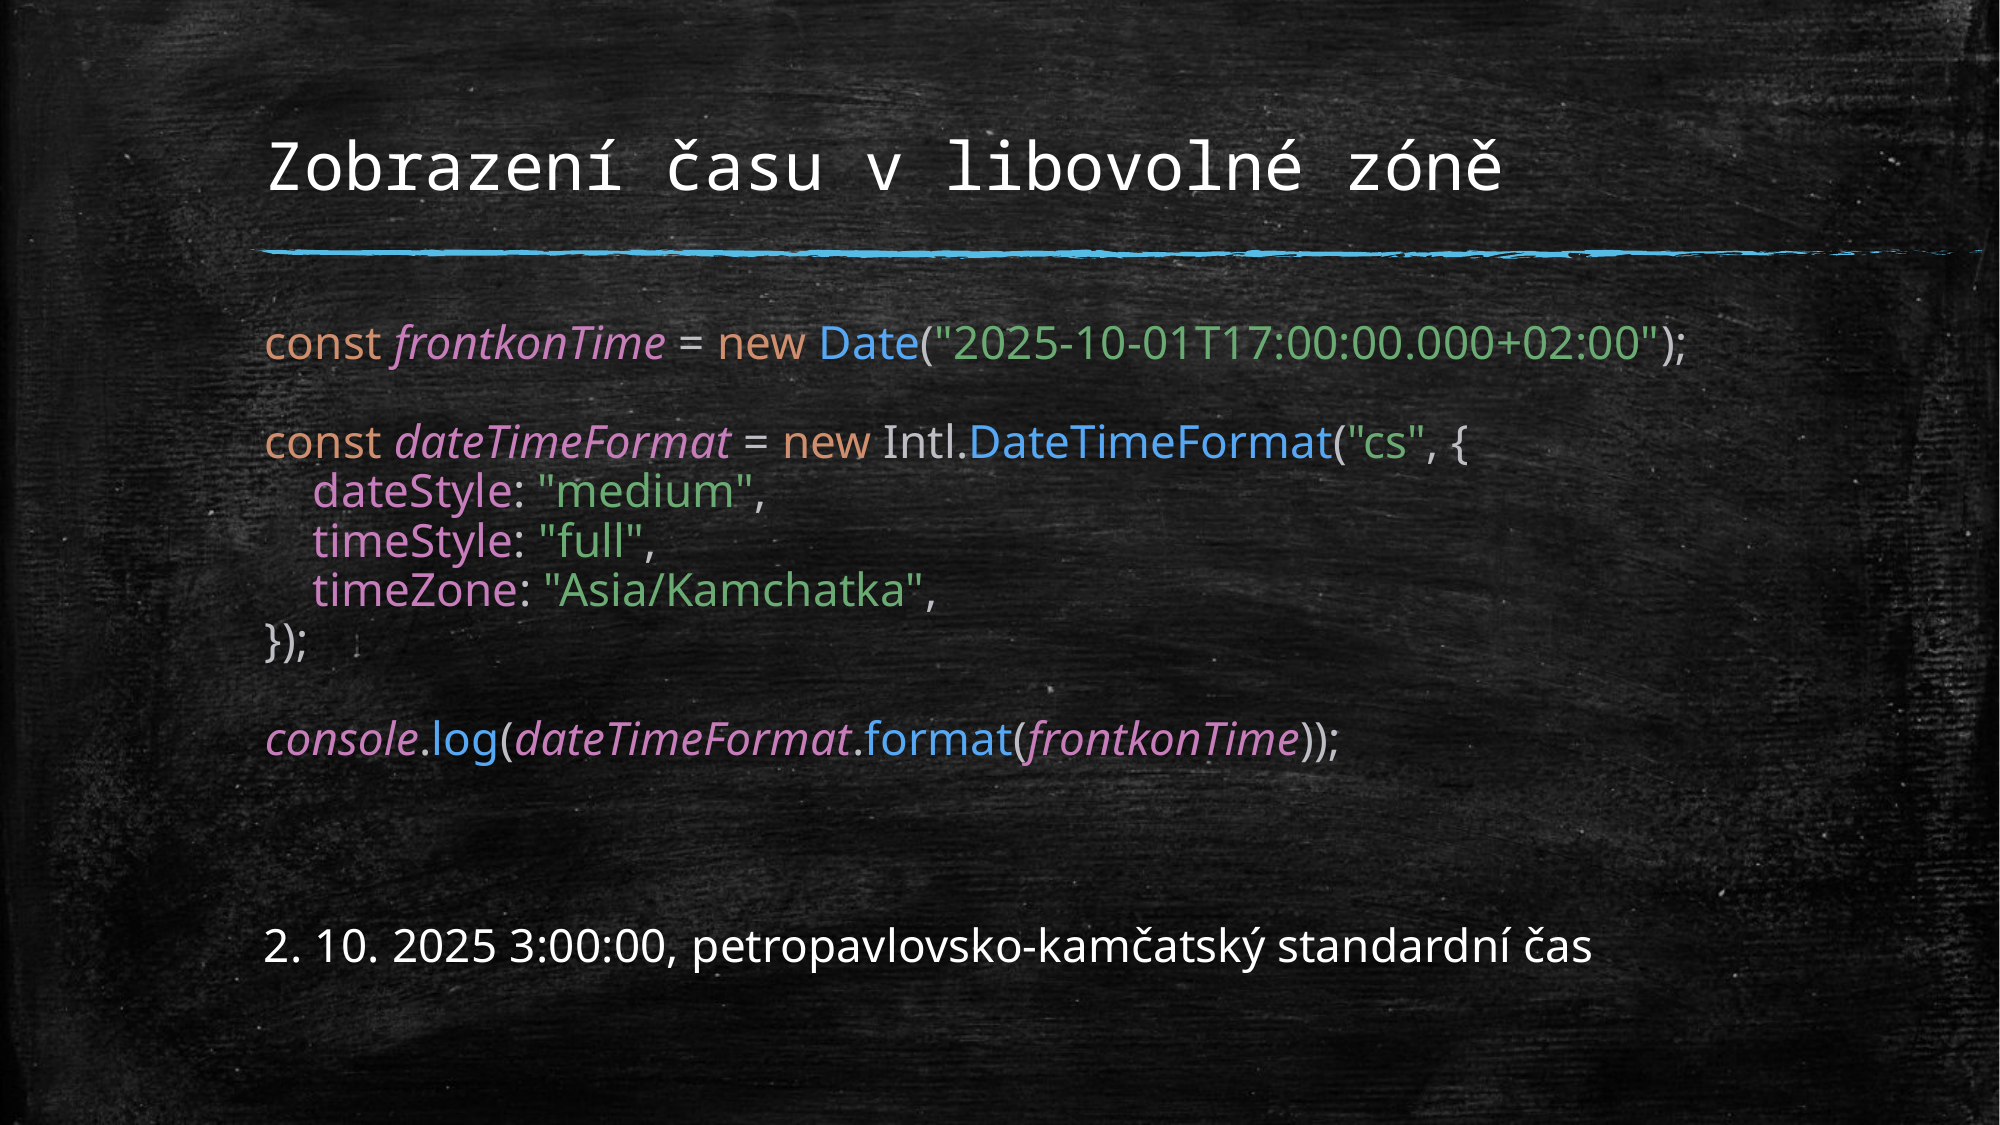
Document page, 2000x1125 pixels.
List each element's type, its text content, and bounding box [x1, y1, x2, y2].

title Zobrazení času v libovolné zóně [249, 45, 1750, 213]
list 2. 10. 2025 3:00:00, petropavlovsko-kamčatský standardní čas [248, 915, 1749, 1066]
picture [0, 0, 2000, 1125]
list const frontkonTime = new Date("2025-10-01T17:00:00.000+02:00"); const dateTimeFormat = new Intl.DateTimeFormat("cs", { dateStyle: "medium", timeStyle: "full", timeZone: "Asia/Kamchatka", }); console.log(dateTimeFormat.format(frontkonTime)); [249, 312, 1750, 913]
